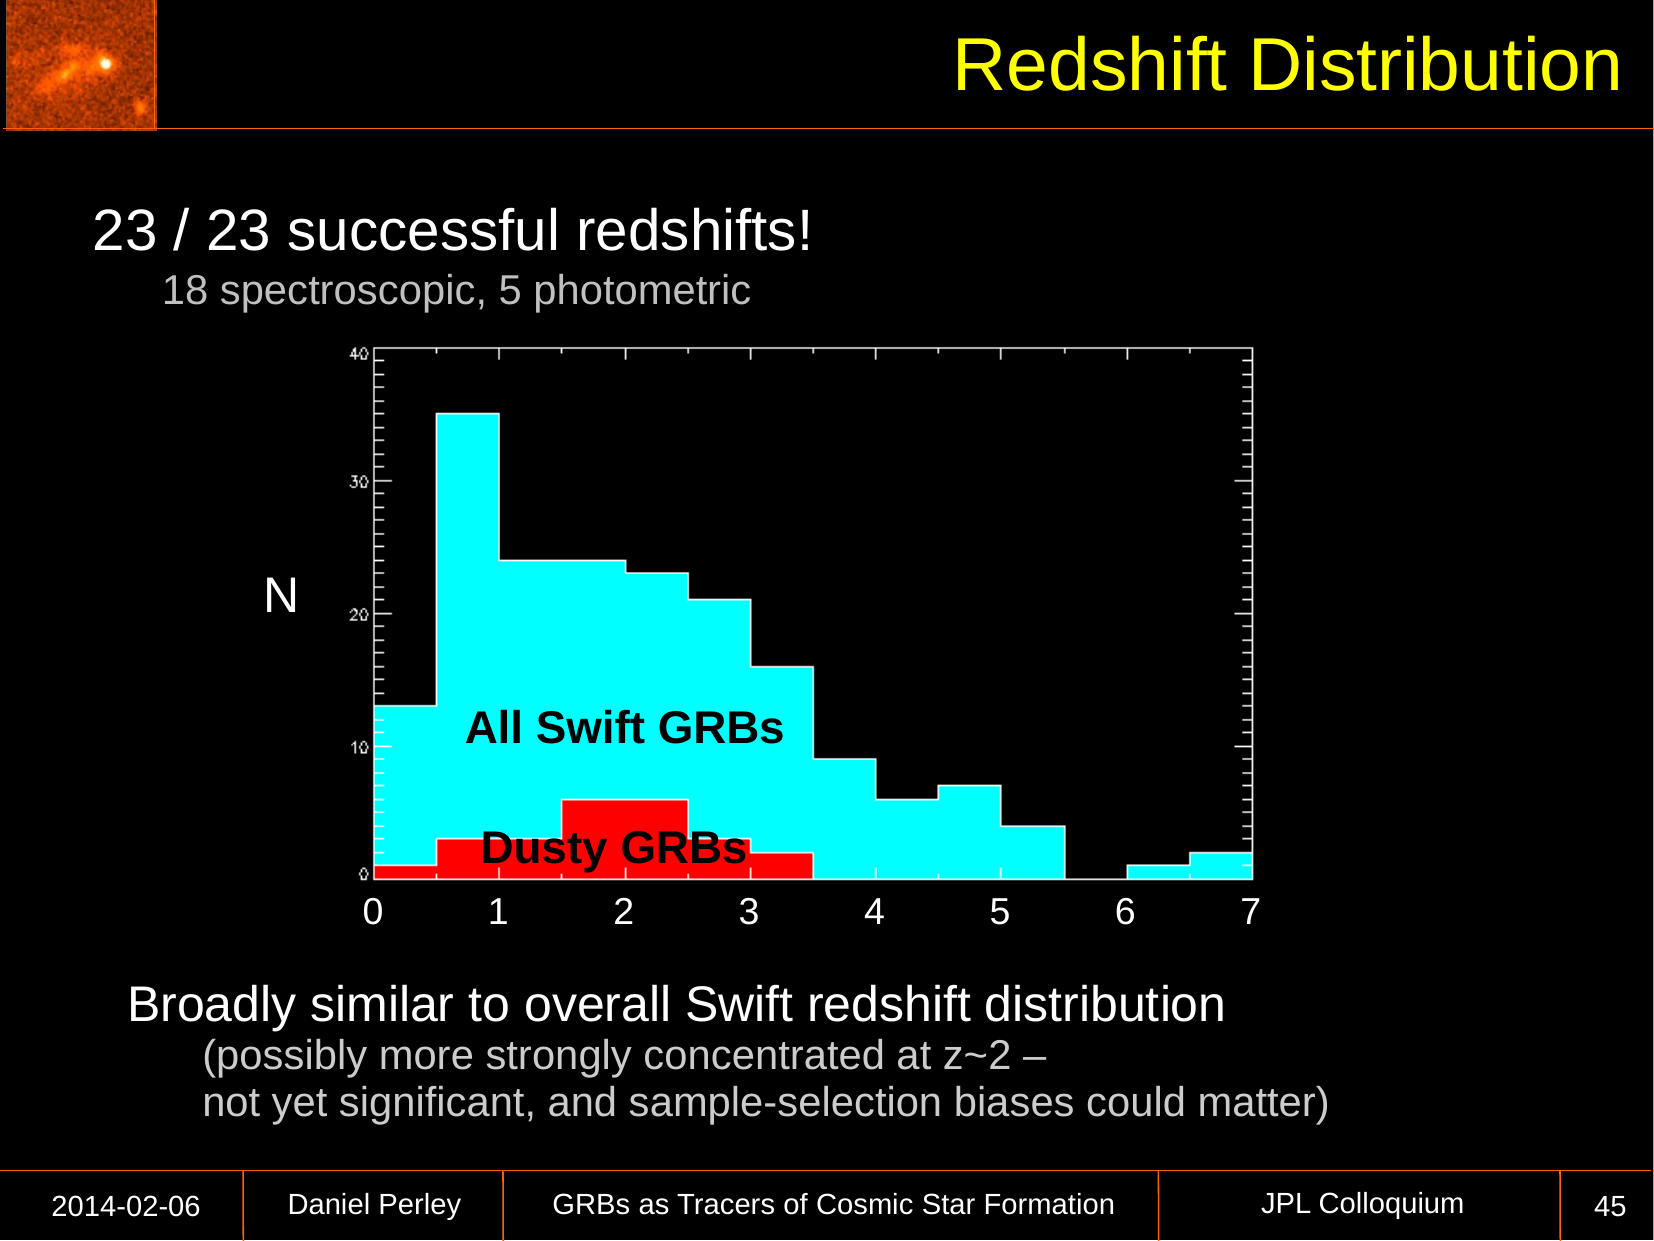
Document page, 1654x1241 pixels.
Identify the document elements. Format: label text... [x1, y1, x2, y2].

picture [300, 335, 1266, 921]
text_box 23 / 23 successful redshifts! [75, 187, 1576, 274]
text_box Broadly similar to overall Swift redshift distribution (possibly more strongly concentrated at z~2 – not yet significant, and sample-selection biases could matter) [112, 968, 1501, 1133]
text_box N [225, 560, 338, 636]
text_box 0 1 2 3 4 5 6 7 [337, 883, 1388, 941]
text_box Dusty GRBs [465, 814, 766, 881]
text_box All Swift GRBs [450, 694, 826, 761]
title Redshift Distribution [187, 21, 1624, 108]
text_box 18 spectroscopic, 5 photometric [144, 256, 820, 324]
picture [7, 0, 154, 128]
